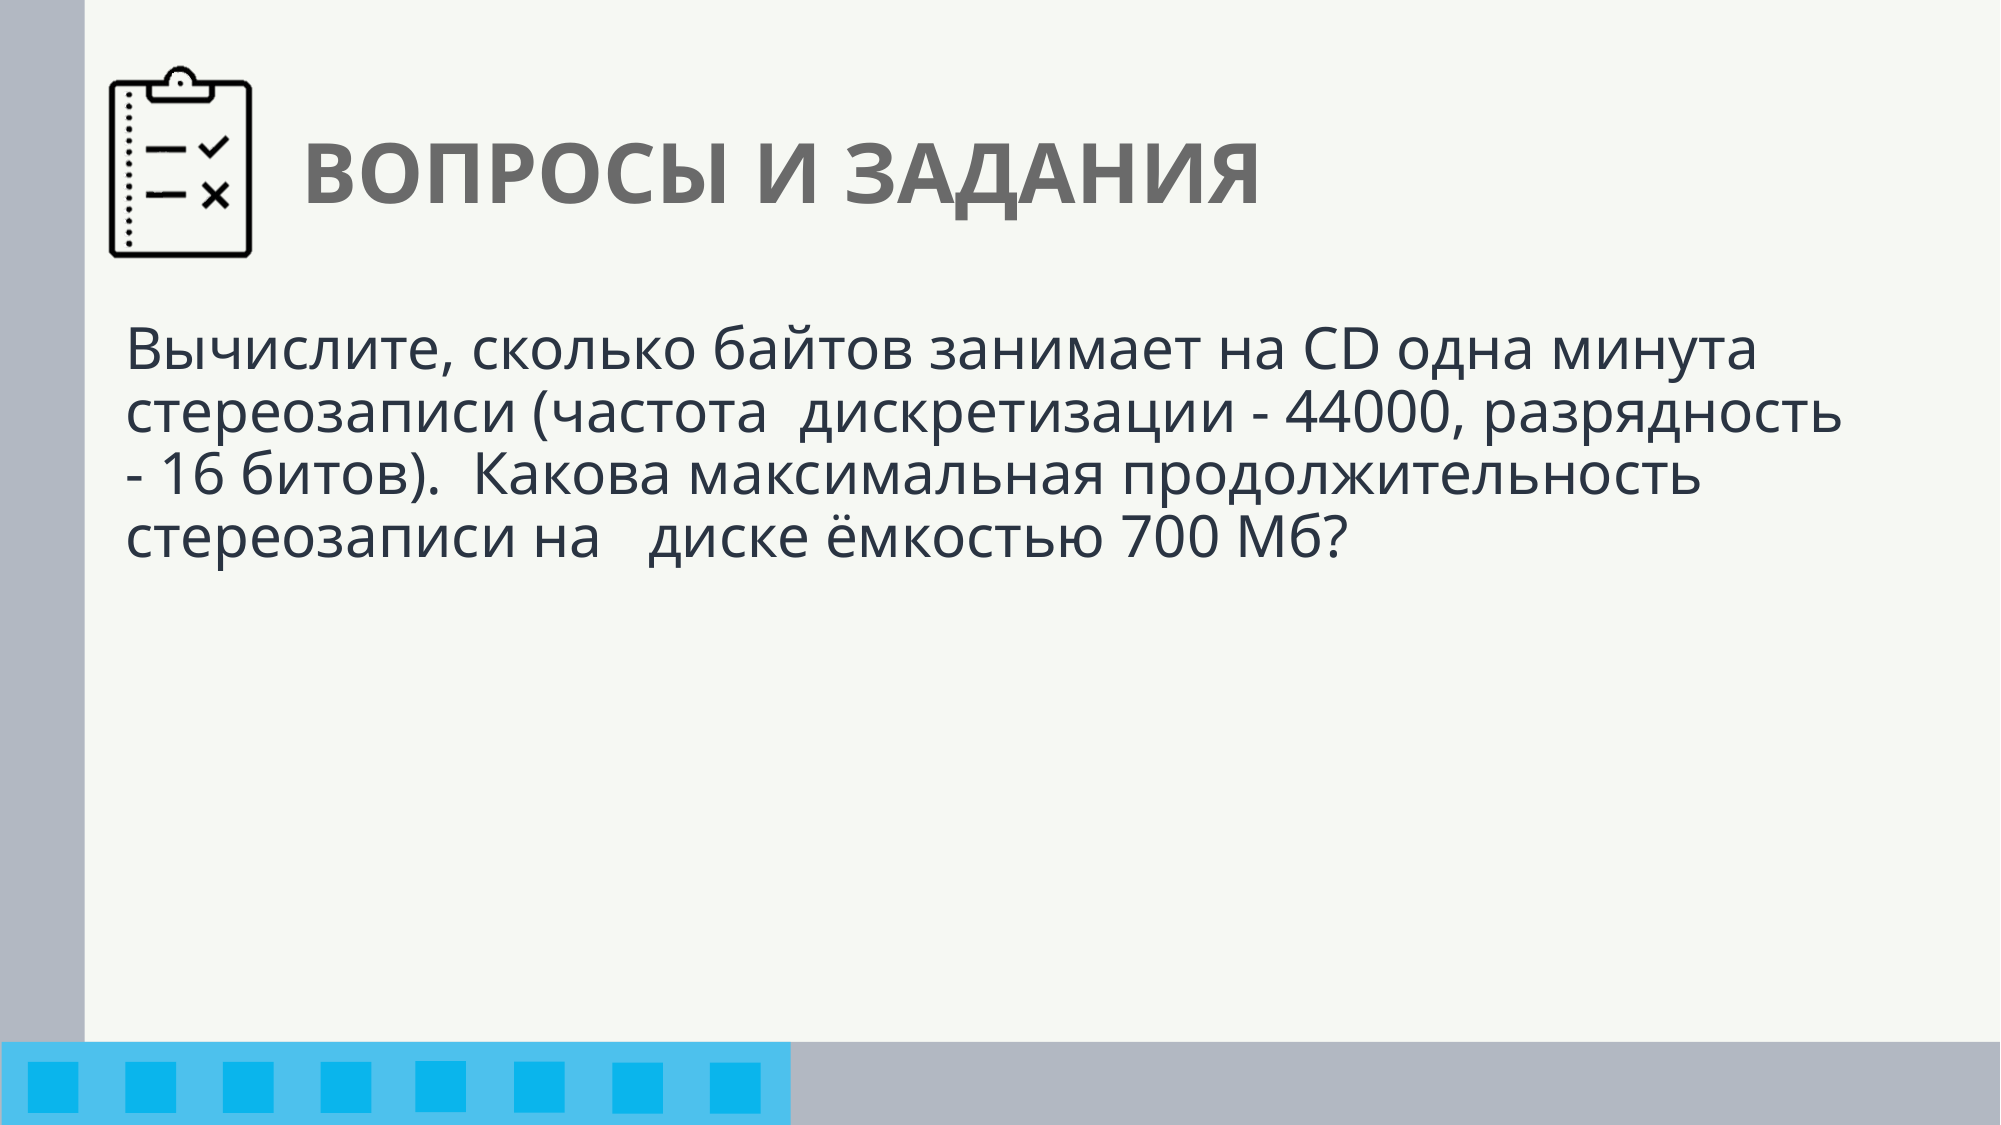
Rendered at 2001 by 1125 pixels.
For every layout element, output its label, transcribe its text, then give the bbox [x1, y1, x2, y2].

title ВОПРОСЫ И ЗАДАНИЯ [285, 67, 1892, 286]
list Вычислите, сколько байтов занимает на CD одна минута стереозаписи (частота дискретизации - 44000, разрядность - 16 битов). Какова максимальная продолжительность стереозаписи на диске ёмкостью 700 Мб? [110, 311, 1892, 670]
picture [85, 54, 286, 286]
